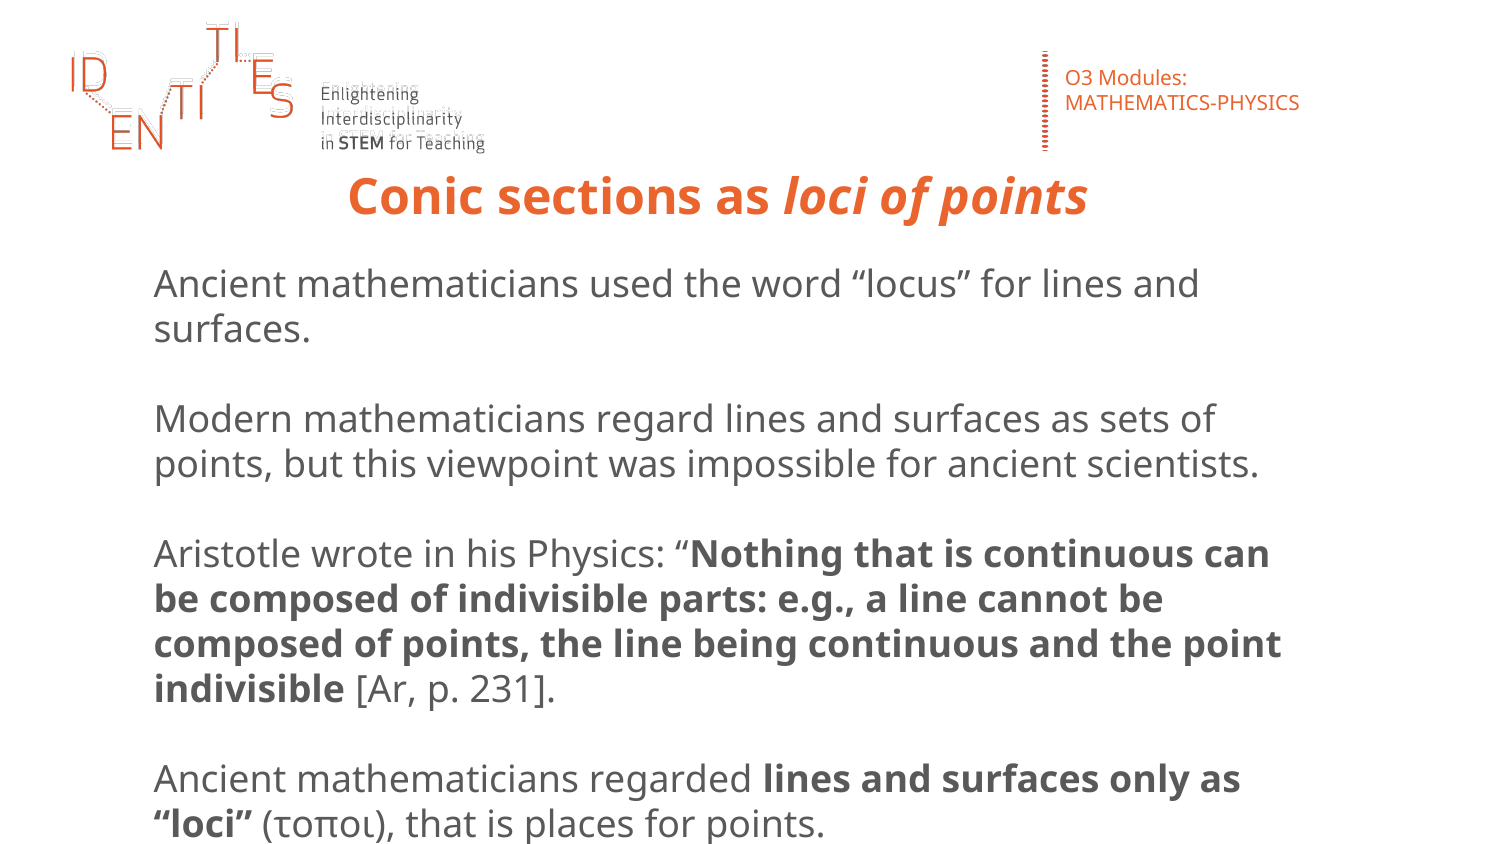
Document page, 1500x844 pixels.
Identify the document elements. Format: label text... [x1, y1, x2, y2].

text_box Conic sections as loci of points Ancient mathematicians used the word “locus” for lines and surfaces. Modern mathematicians regard lines and surfaces as sets of points, but this viewpoint was impossible for ancient scientists. Aristotle wrote in his Physics: “Nothing that is continuous can be composed of indivisible parts: e.g., a line cannot be composed of points, the line being continuous and the point indivisible [Ar, p. 231]. Ancient mathematicians regarded lines and surfaces only as “loci” (τοποι), that is places for points. [138, 157, 1338, 821]
text_box O3 Modules: MATHEMATICS-PHYSICS [1049, 57, 1472, 164]
picture [1042, 51, 1051, 151]
picture [71, 18, 485, 157]
